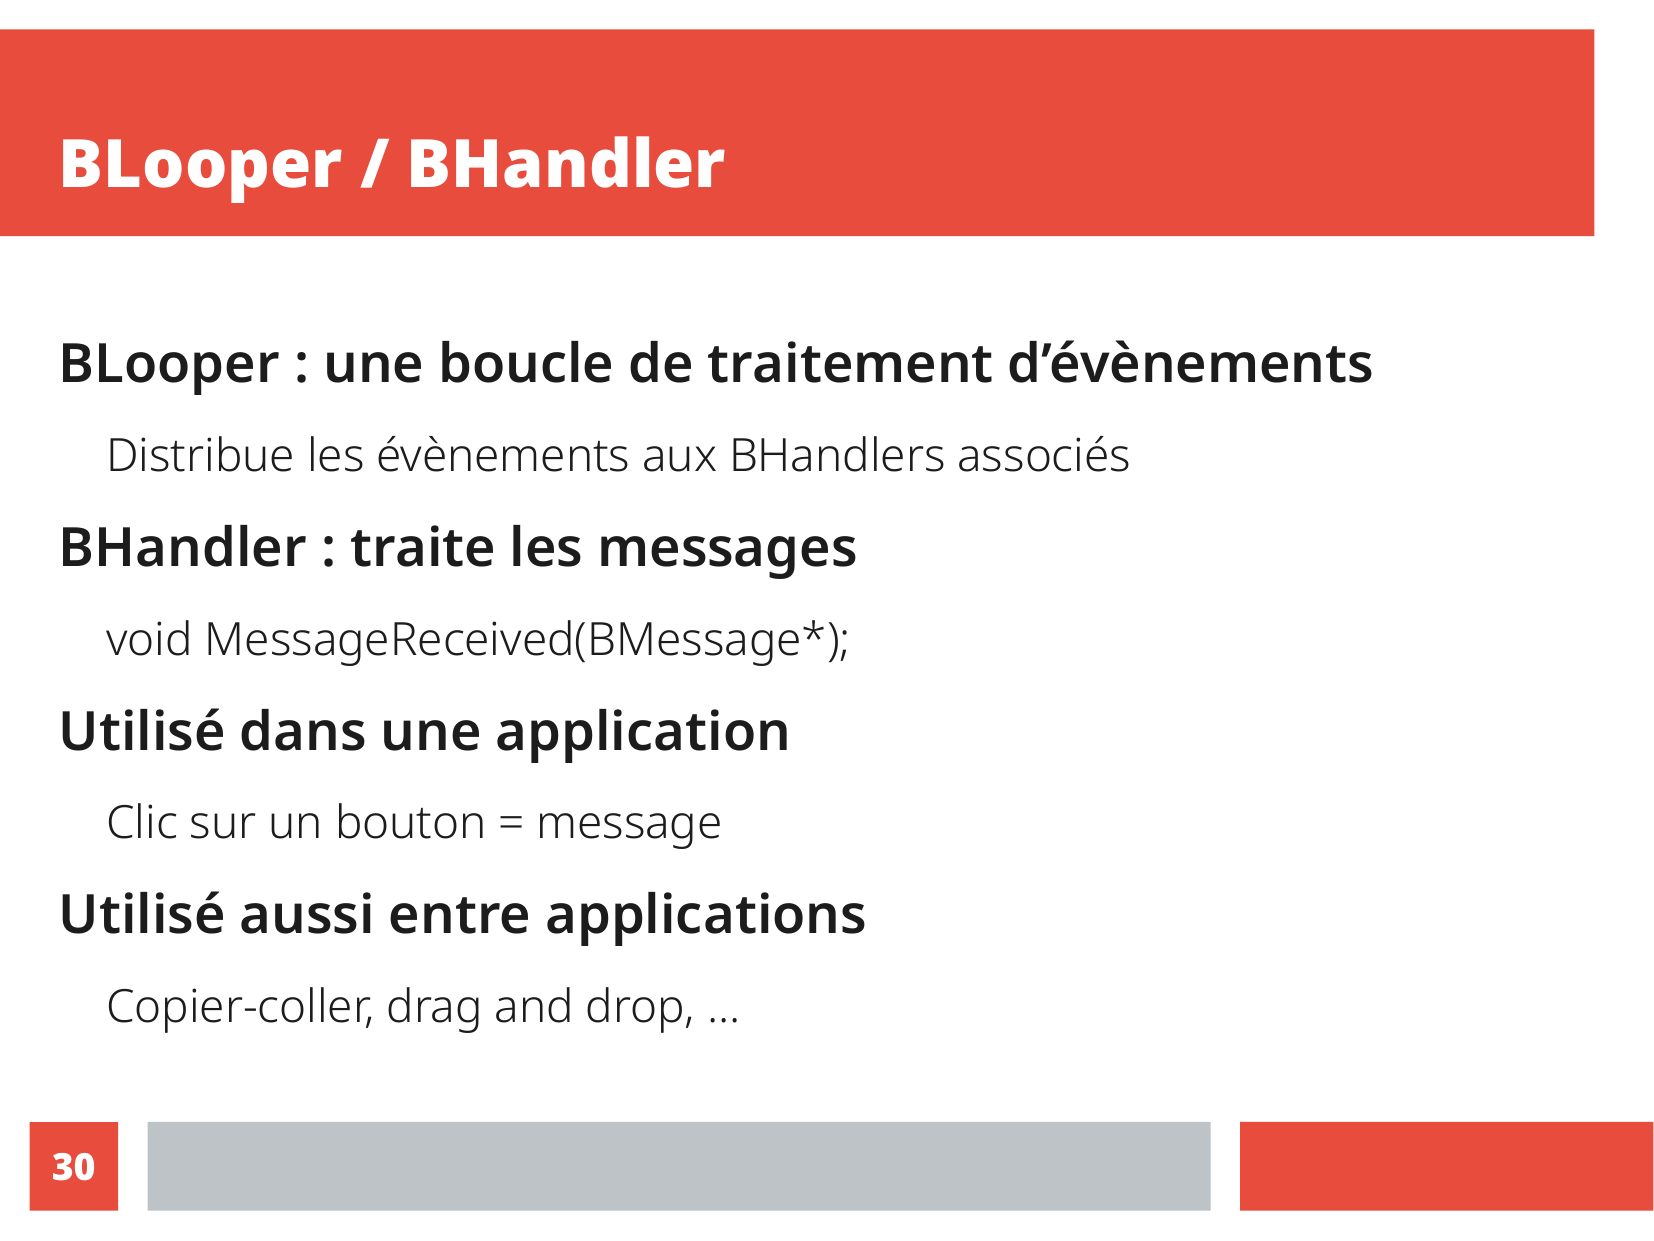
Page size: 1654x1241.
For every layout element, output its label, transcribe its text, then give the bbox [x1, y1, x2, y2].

title BLooper / BHandler [59, 59, 1595, 207]
list BLooper : une boucle de traitement d’évènements Distribue les évènements aux BHandlers associés BHandler : traite les messages void MessageReceived(BMessage*); Utilisé dans une application Clic sur un bouton = message Utilisé aussi entre applications Copier-coller, drag and drop, ... [59, 324, 1565, 1093]
